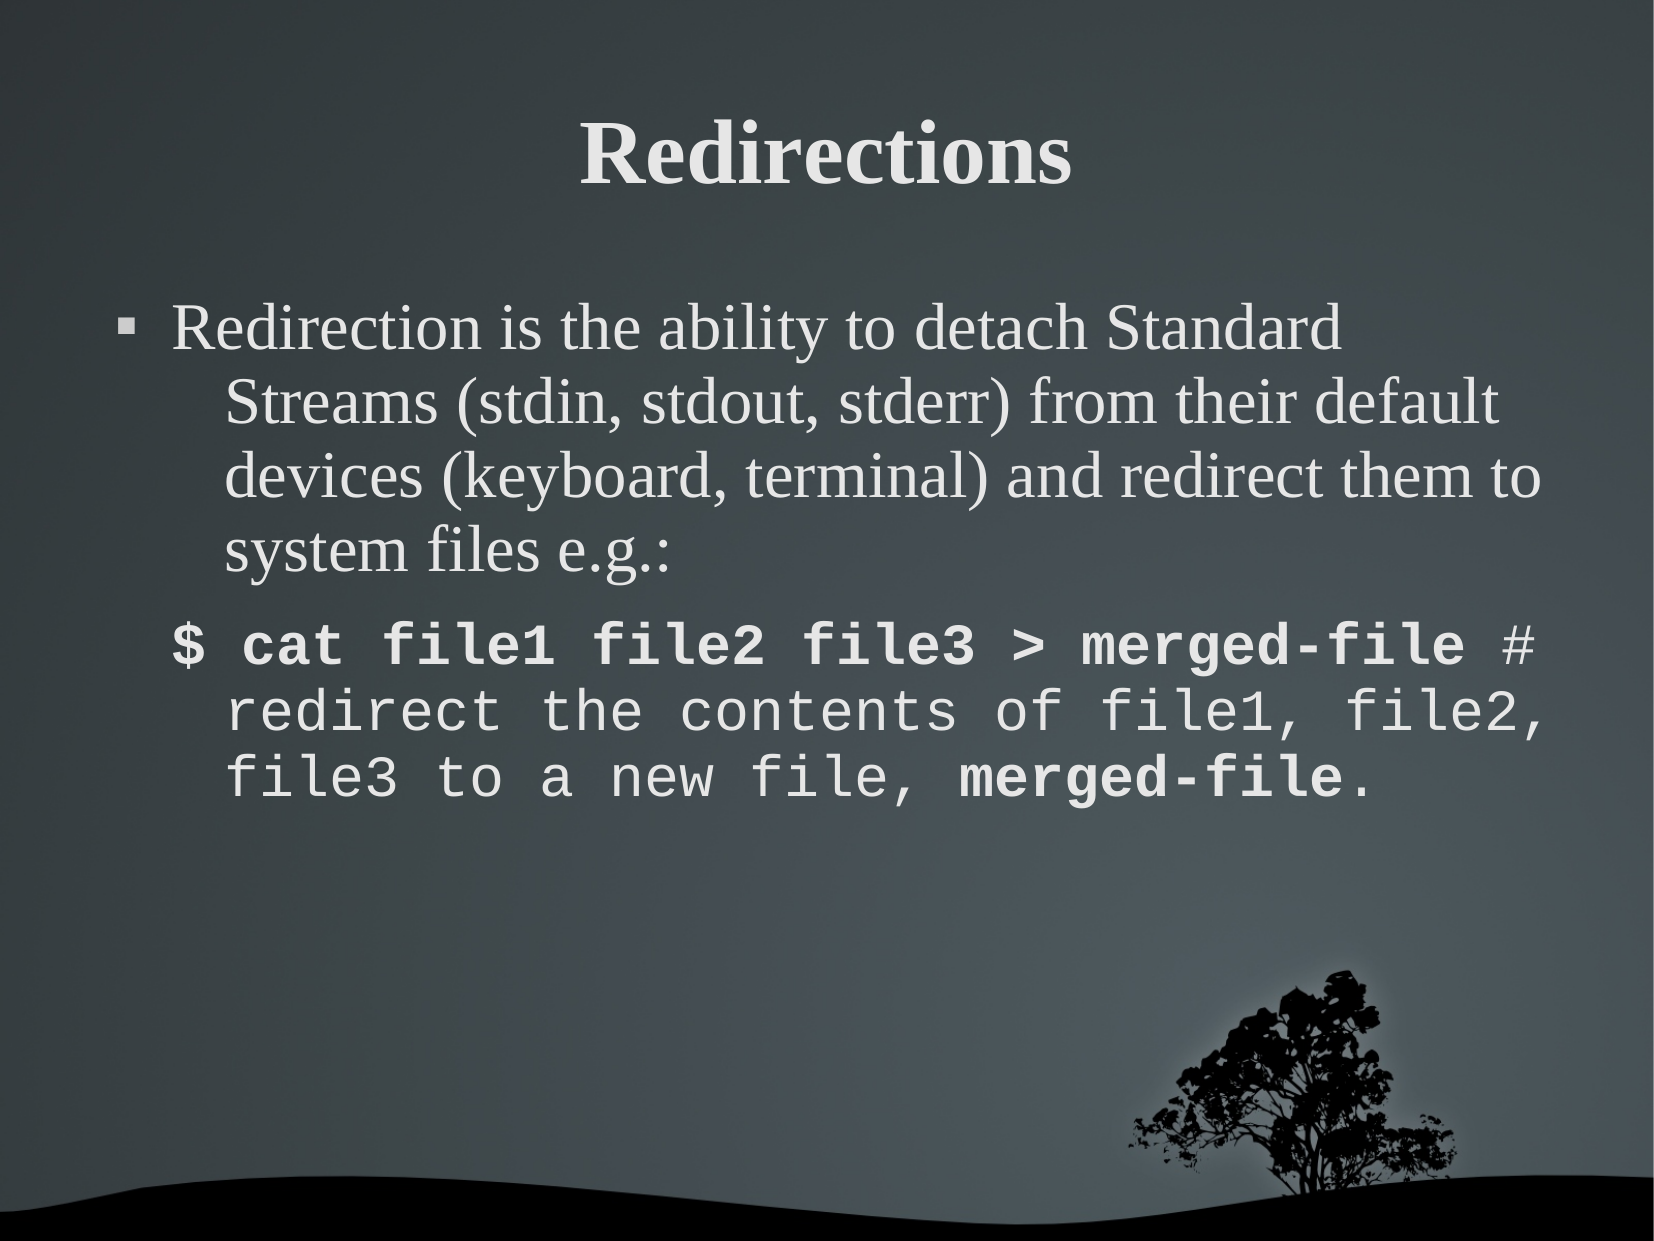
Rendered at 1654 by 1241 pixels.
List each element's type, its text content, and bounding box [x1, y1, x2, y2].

list Redirection is the ability to detach Standard Streams (stdin, stdout, stderr) from their default devices (keyboard, terminal) and redirect them to system files e.g.: $ cat file1 file2 file3 > merged-file # redirect the contents of file1, file2, file3 to a new file, merged-file. [82, 290, 1571, 1109]
picture [0, 0, 1654, 1241]
title Redirections [82, 49, 1571, 257]
